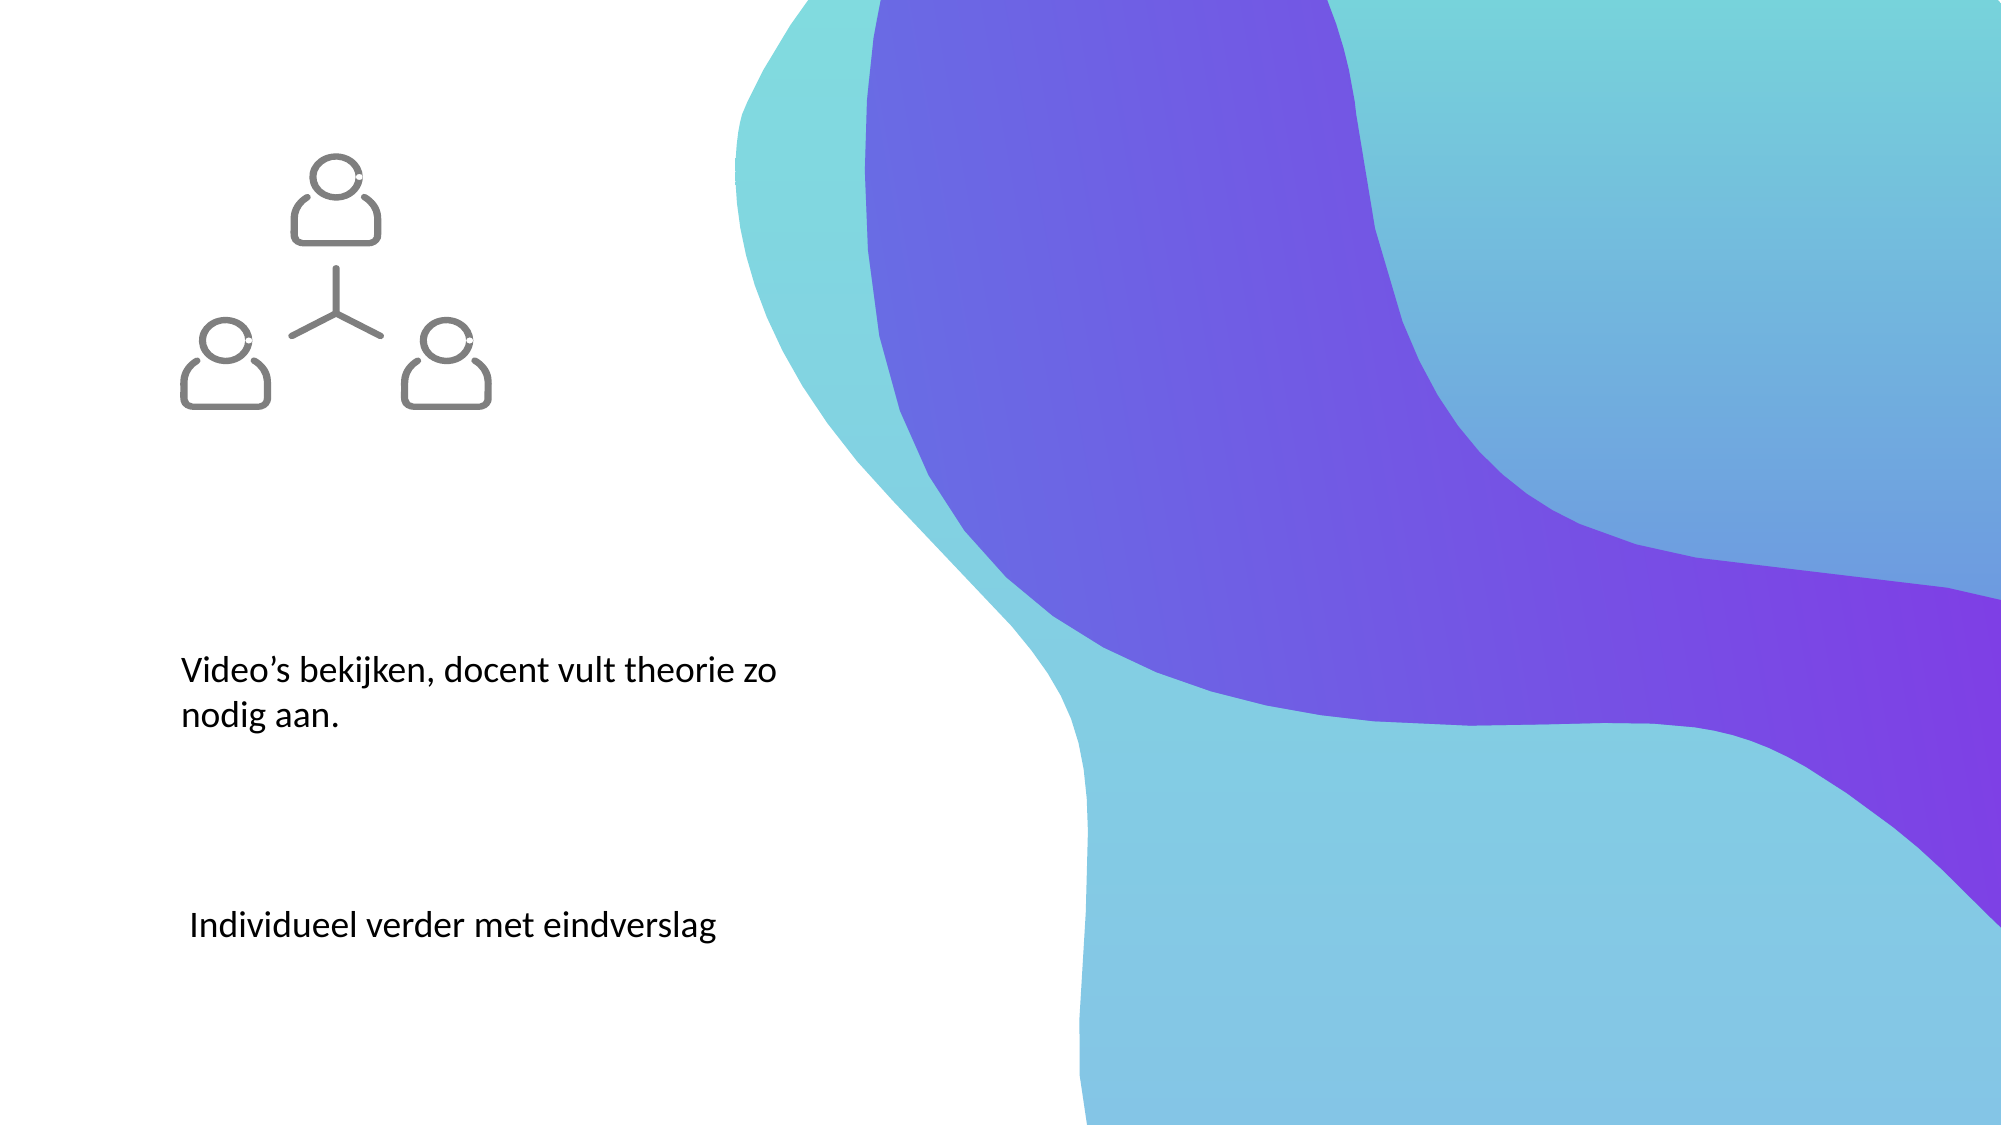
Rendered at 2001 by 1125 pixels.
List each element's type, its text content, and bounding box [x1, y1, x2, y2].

text_box [290, 193, 382, 247]
text_box [180, 357, 272, 410]
text_box Video’s bekijken, docent vult theorie zo nodig aan. [166, 637, 818, 744]
text_box [735, 0, 2000, 1125]
text_box [288, 265, 384, 340]
text_box [309, 153, 363, 201]
text_box [198, 316, 253, 365]
text_box [400, 357, 492, 410]
text_box Individueel verder met eindverslag [174, 892, 773, 954]
text_box [419, 316, 474, 365]
